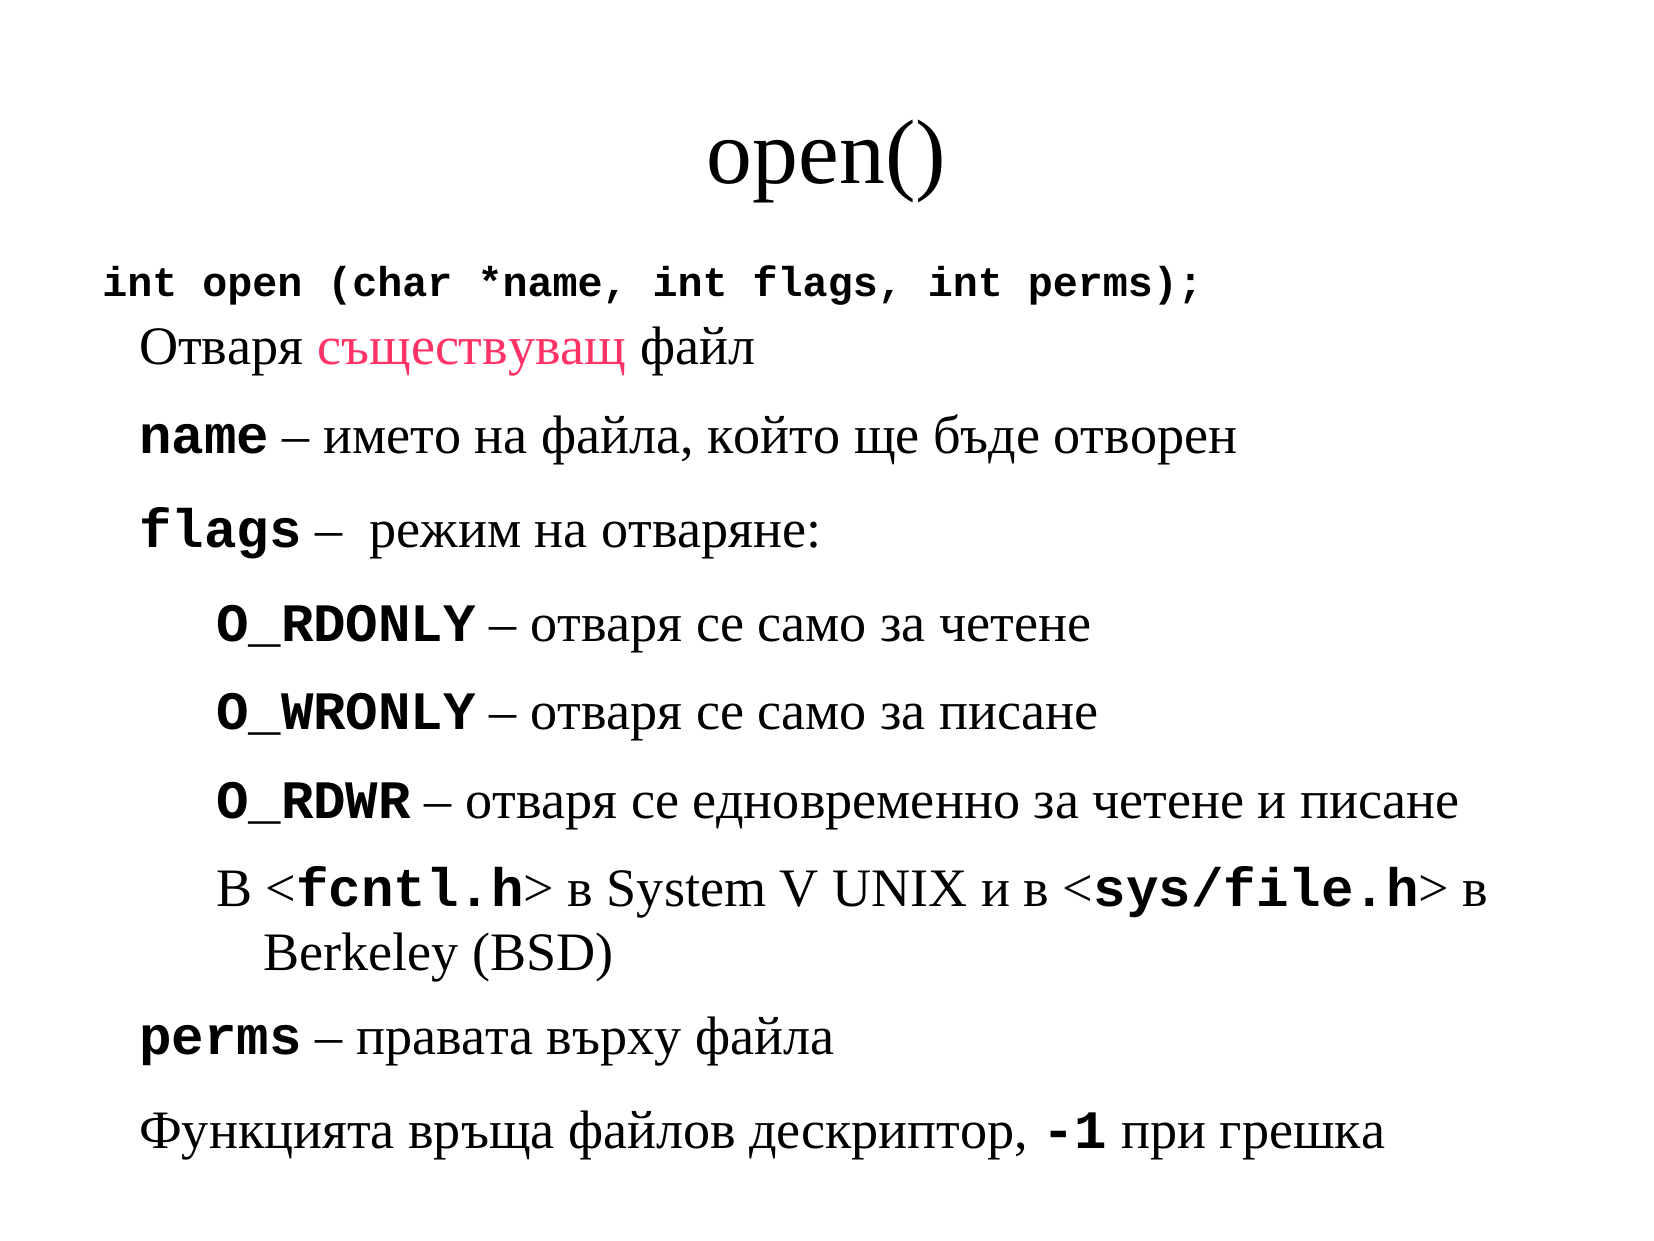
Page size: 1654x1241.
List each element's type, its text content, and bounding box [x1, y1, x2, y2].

list Отваря съществуващ файл name – името на файла, който ще бъде отворен flags – режим на отваряне: O_RDONLY – отваря се само за четене O_WRONLY – отваря се само за писане O_RDWR – отваря се едновременно за четене и писане В <fcntl.h> в System V UNIX и в <sys/file.h> в Berkeley (BSD) perms – правата върху файла Функцията връща файлов дескриптор, -1 при грешка [121, 316, 1615, 1213]
title open() [82, 49, 1571, 257]
text_box int open (char *name, int flags, int perms); [87, 254, 1523, 317]
